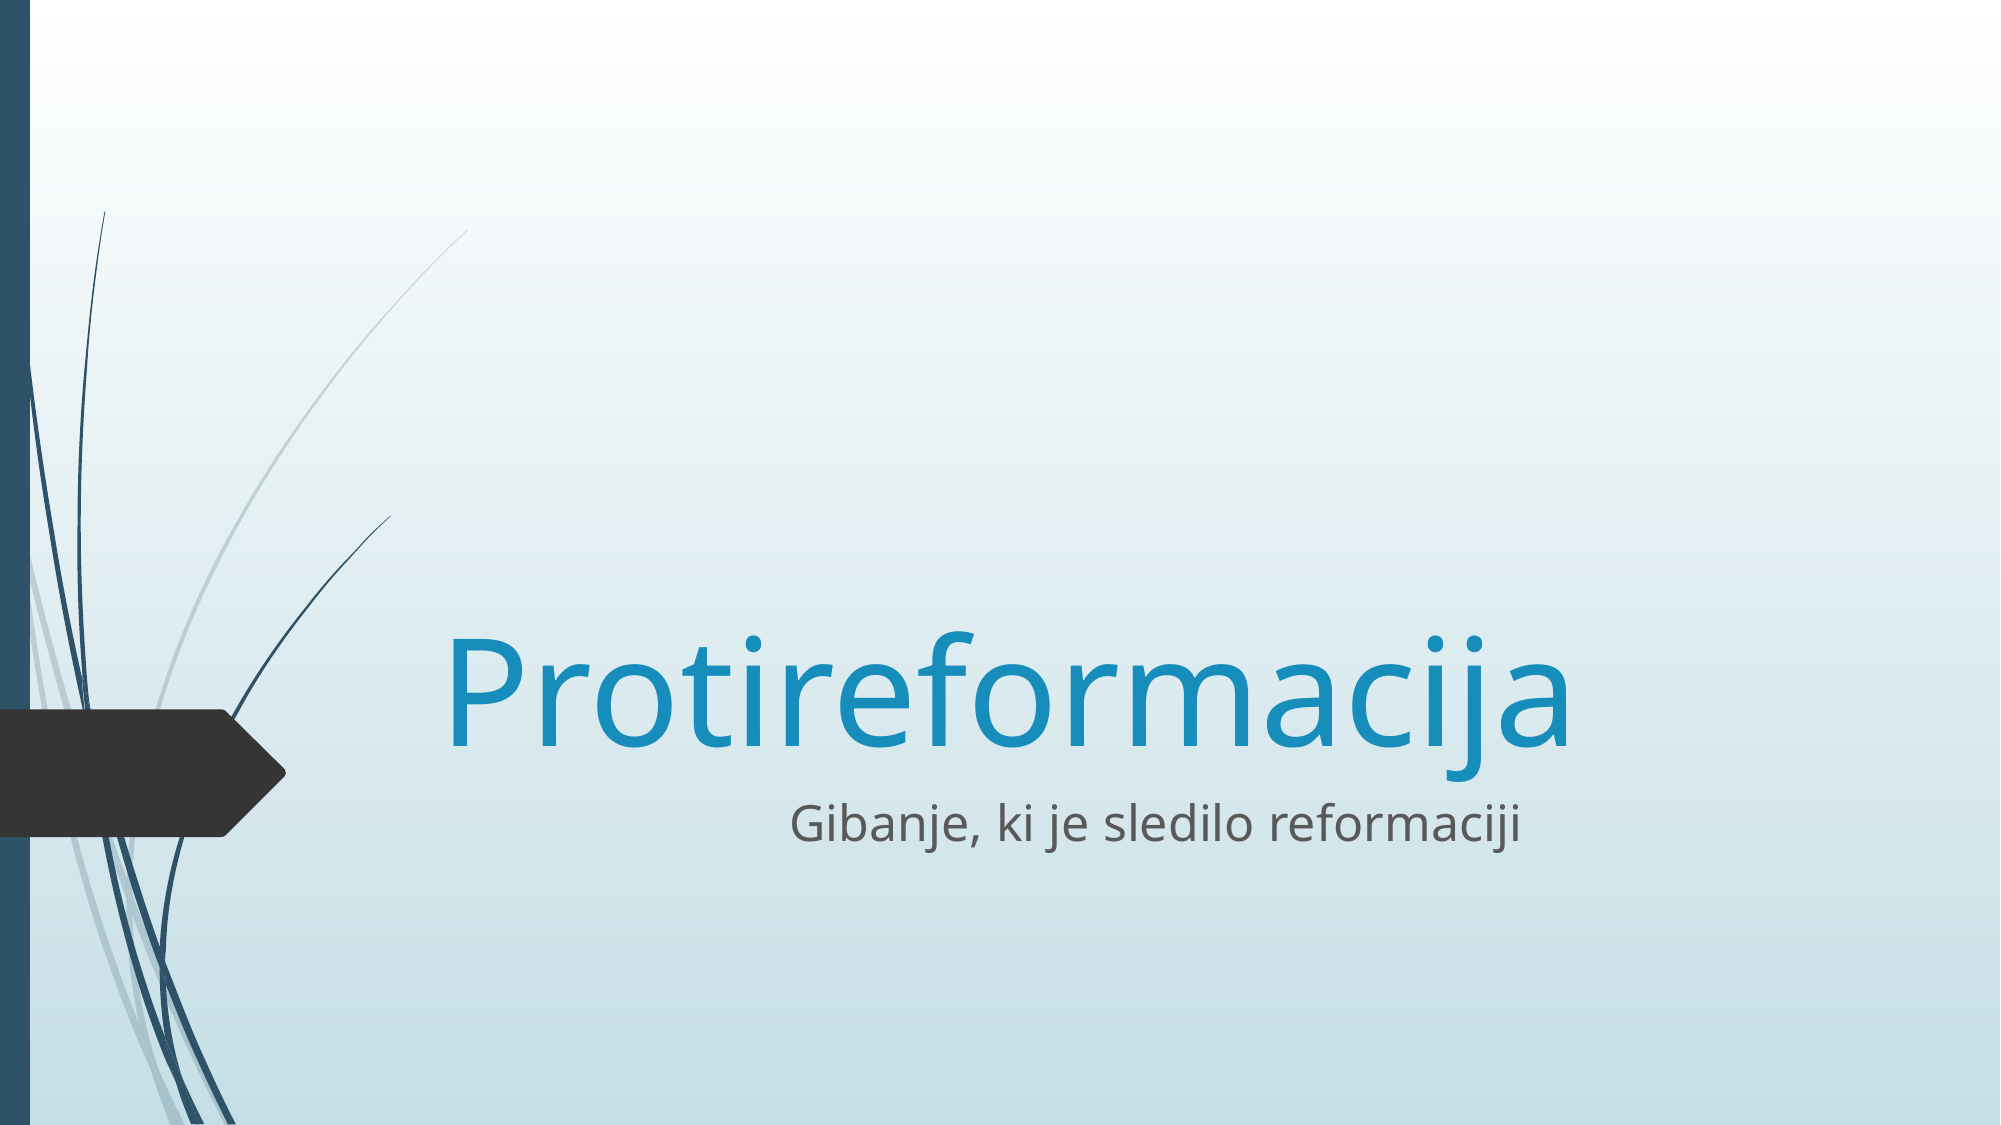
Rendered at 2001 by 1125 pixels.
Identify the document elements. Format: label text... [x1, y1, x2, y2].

title Protireformacija [424, 412, 1888, 783]
subtitle Gibanje, ki je sledilo reformaciji [424, 783, 1888, 969]
